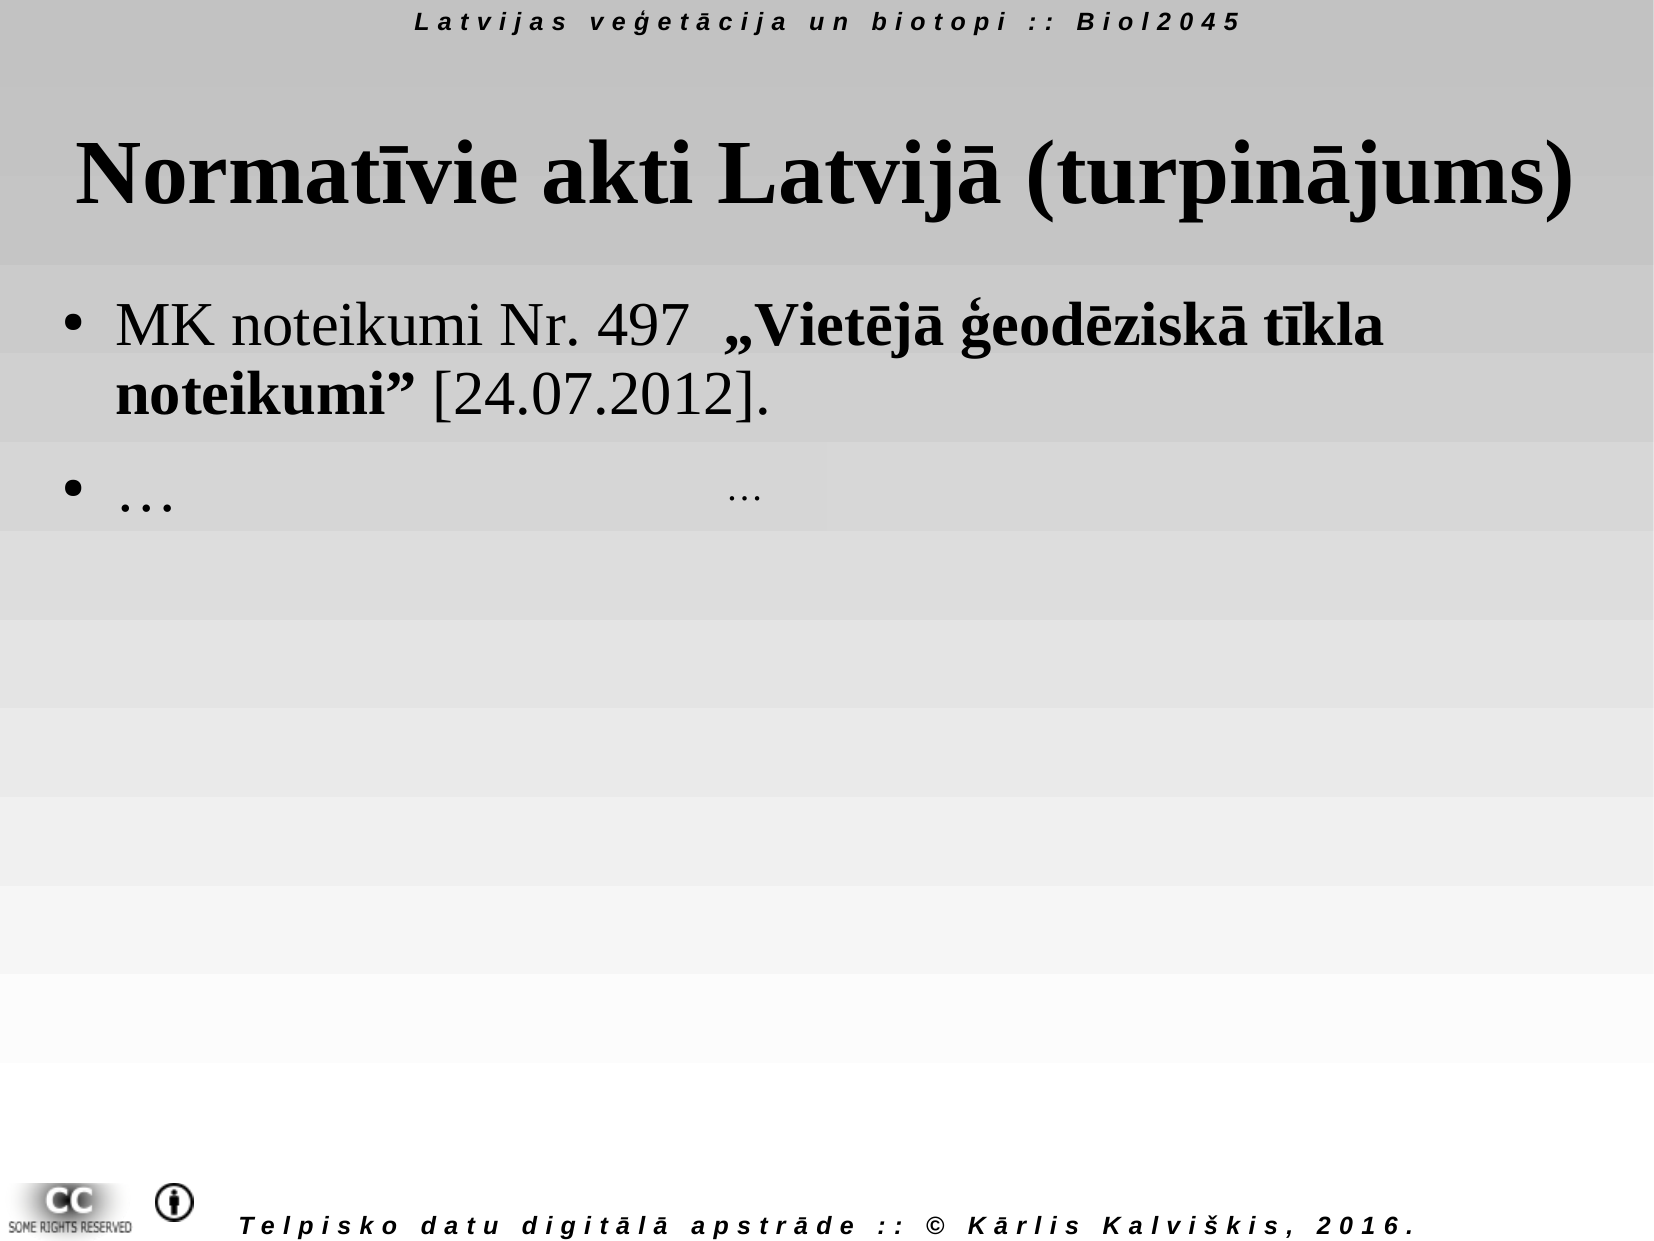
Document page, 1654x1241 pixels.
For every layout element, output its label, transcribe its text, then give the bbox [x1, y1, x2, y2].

text_box … [713, 459, 777, 517]
title Normatīvie akti Latvijā (turpinājums) [29, 49, 1625, 296]
list MK noteikumi Nr. 497 „Vietējā ģeodēziskā tīkla noteikumi” [24.07.2012]. … [44, 289, 1610, 1113]
picture [0, 0, 1654, 1241]
